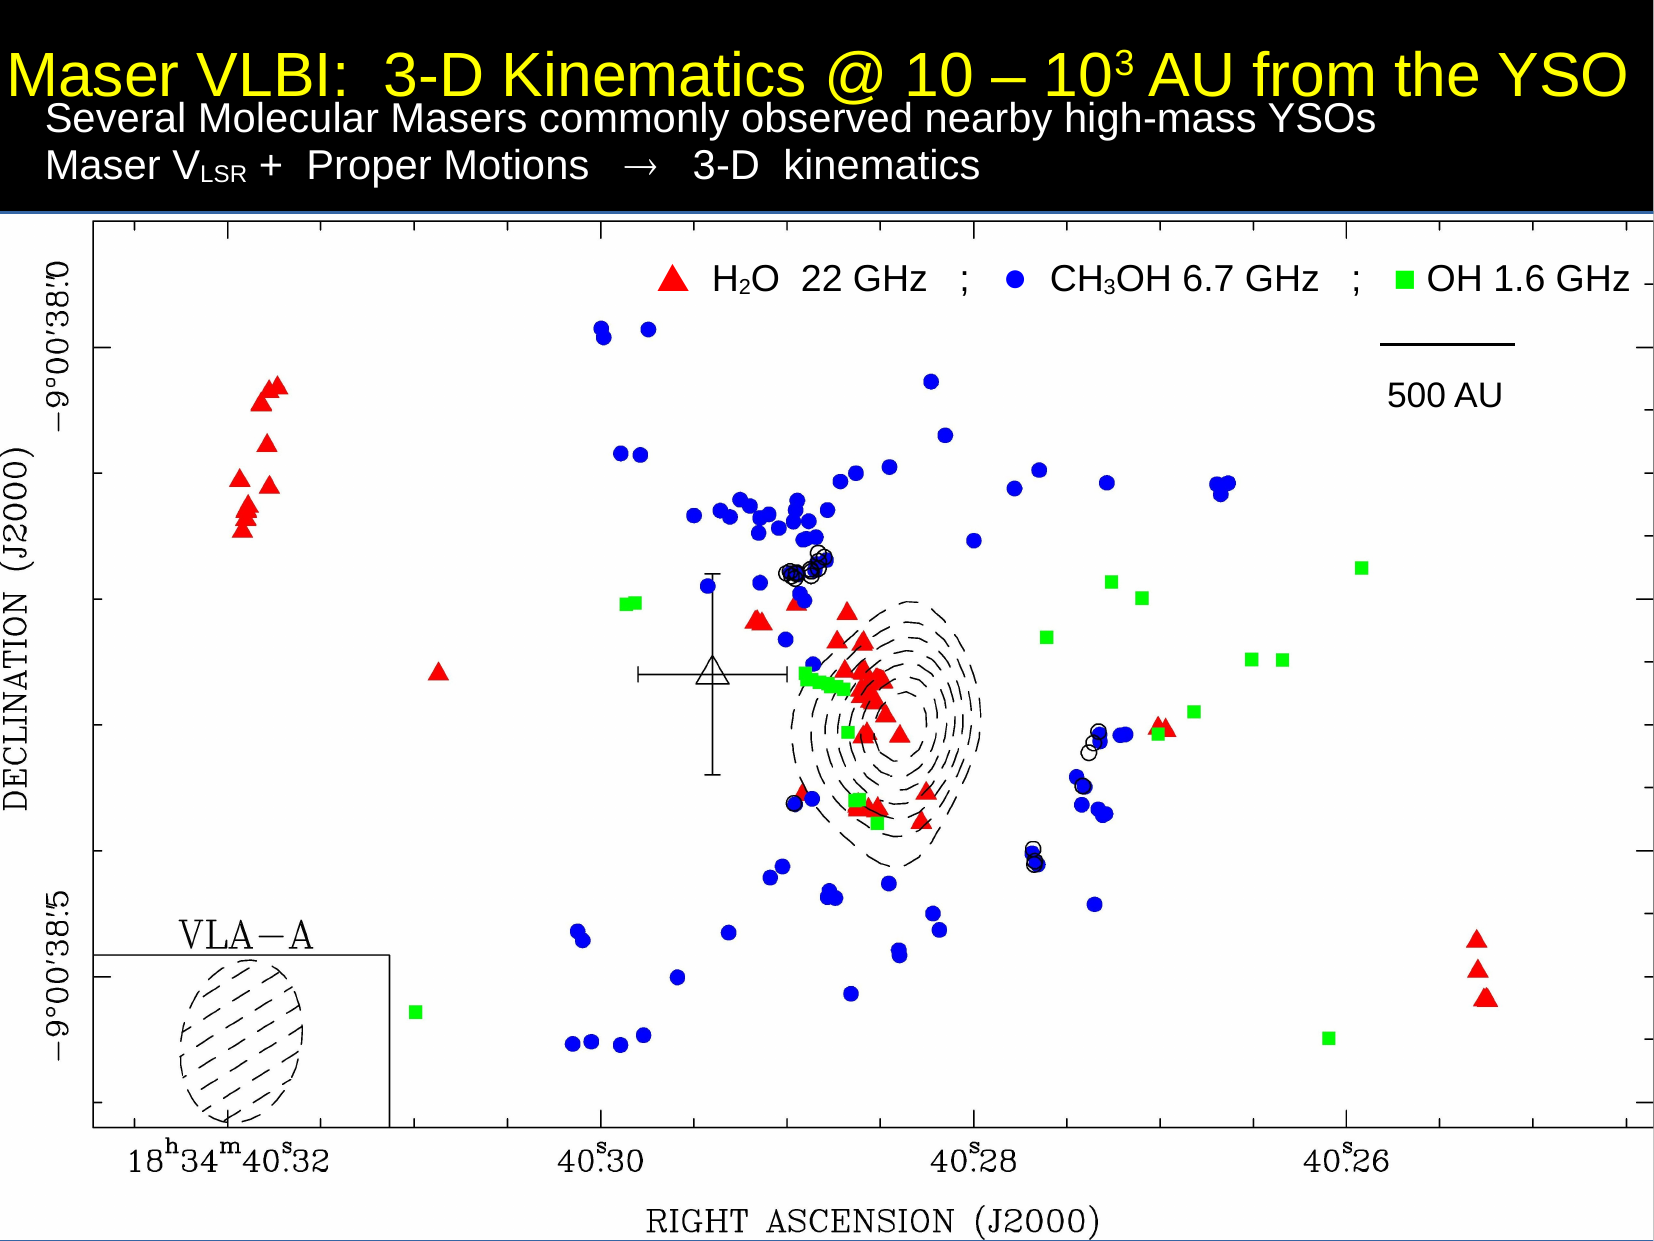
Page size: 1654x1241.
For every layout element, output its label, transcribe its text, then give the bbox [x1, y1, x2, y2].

text_box Several Molecular Masers commonly observed nearby high-mass YSOs Maser VLSR + Proper Motions ® 3-D kinematics [30, 87, 1393, 215]
picture [0, 214, 1654, 1241]
text_box 500 AU [1372, 348, 1519, 403]
text_box Maser VLBI: 3-D Kinematics @ 10 – 103 AU from the YSO [0, 0, 1654, 85]
text_box ▲ H2O 22 GHz ; ● CH3OH 6.7 GHz ; ■ OH 1.6 GHz [630, 223, 1647, 297]
